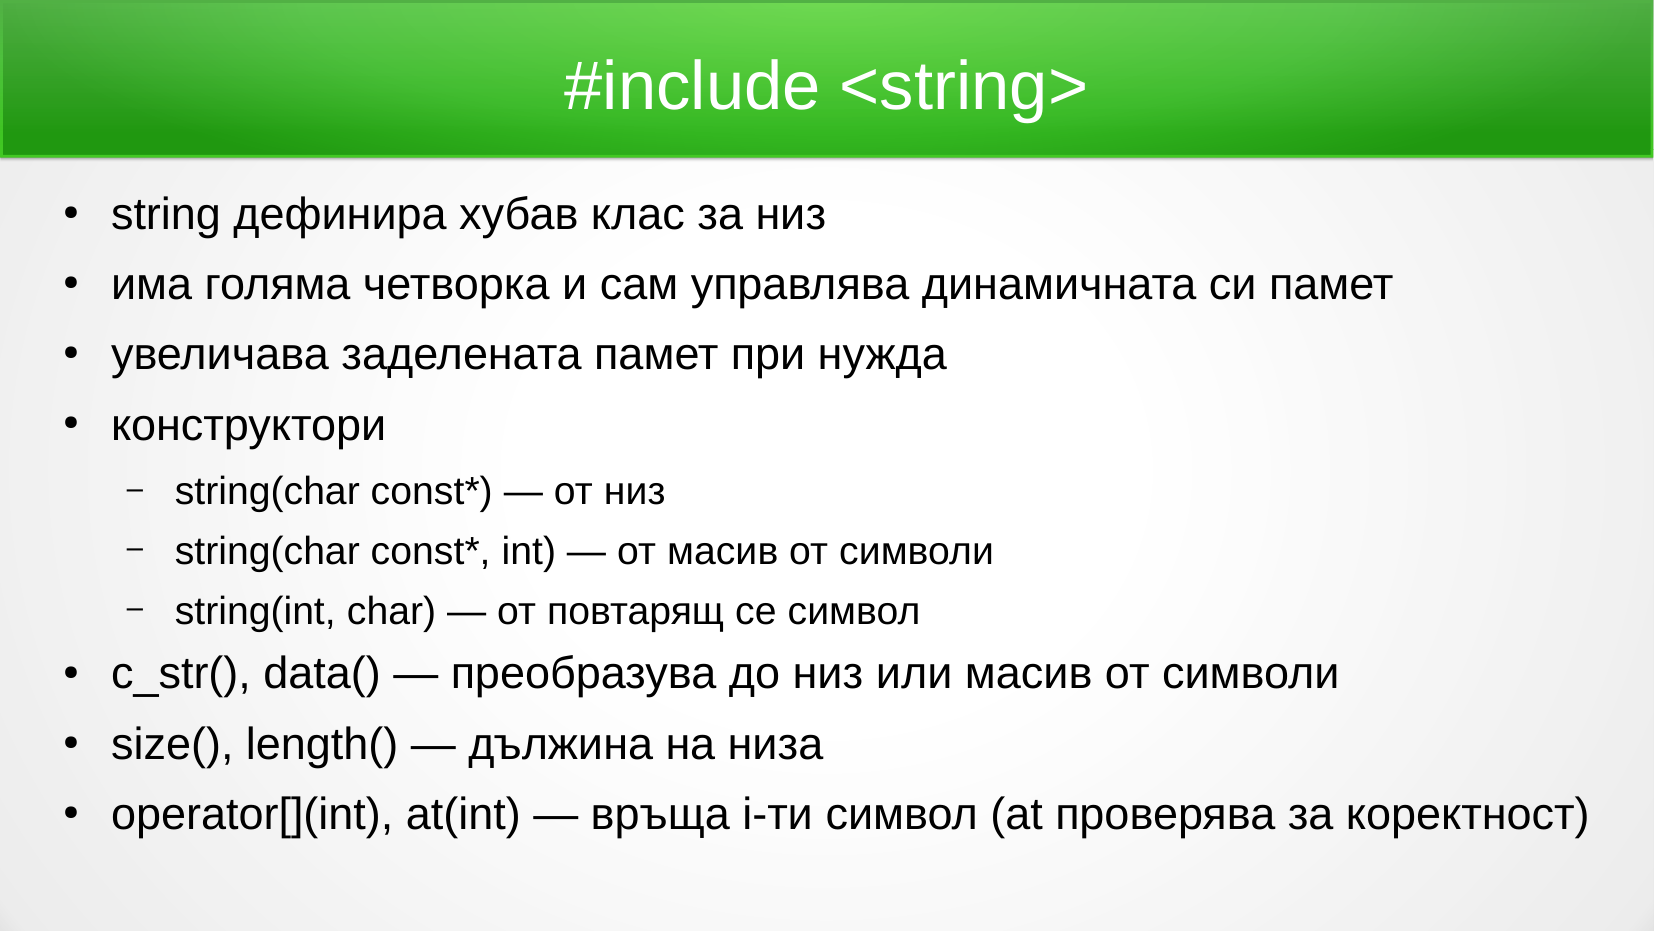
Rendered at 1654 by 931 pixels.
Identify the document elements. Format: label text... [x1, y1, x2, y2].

title #include <string> [82, 37, 1571, 135]
list string дефинира хубав клас за низ има голяма четворка и сам управлява динамичната си памет увеличава заделената памет при нужда конструктори string(char const*) — от низ string(char const*, int) — от масив от символи string(int, char) — от повтарящ се символ c_str(), data() — преобразува до низ или масив от символи size(), length() — дължина на низа operator[](int), at(int) — връща i-ти символ (at проверява за коректност) [47, 188, 1595, 886]
